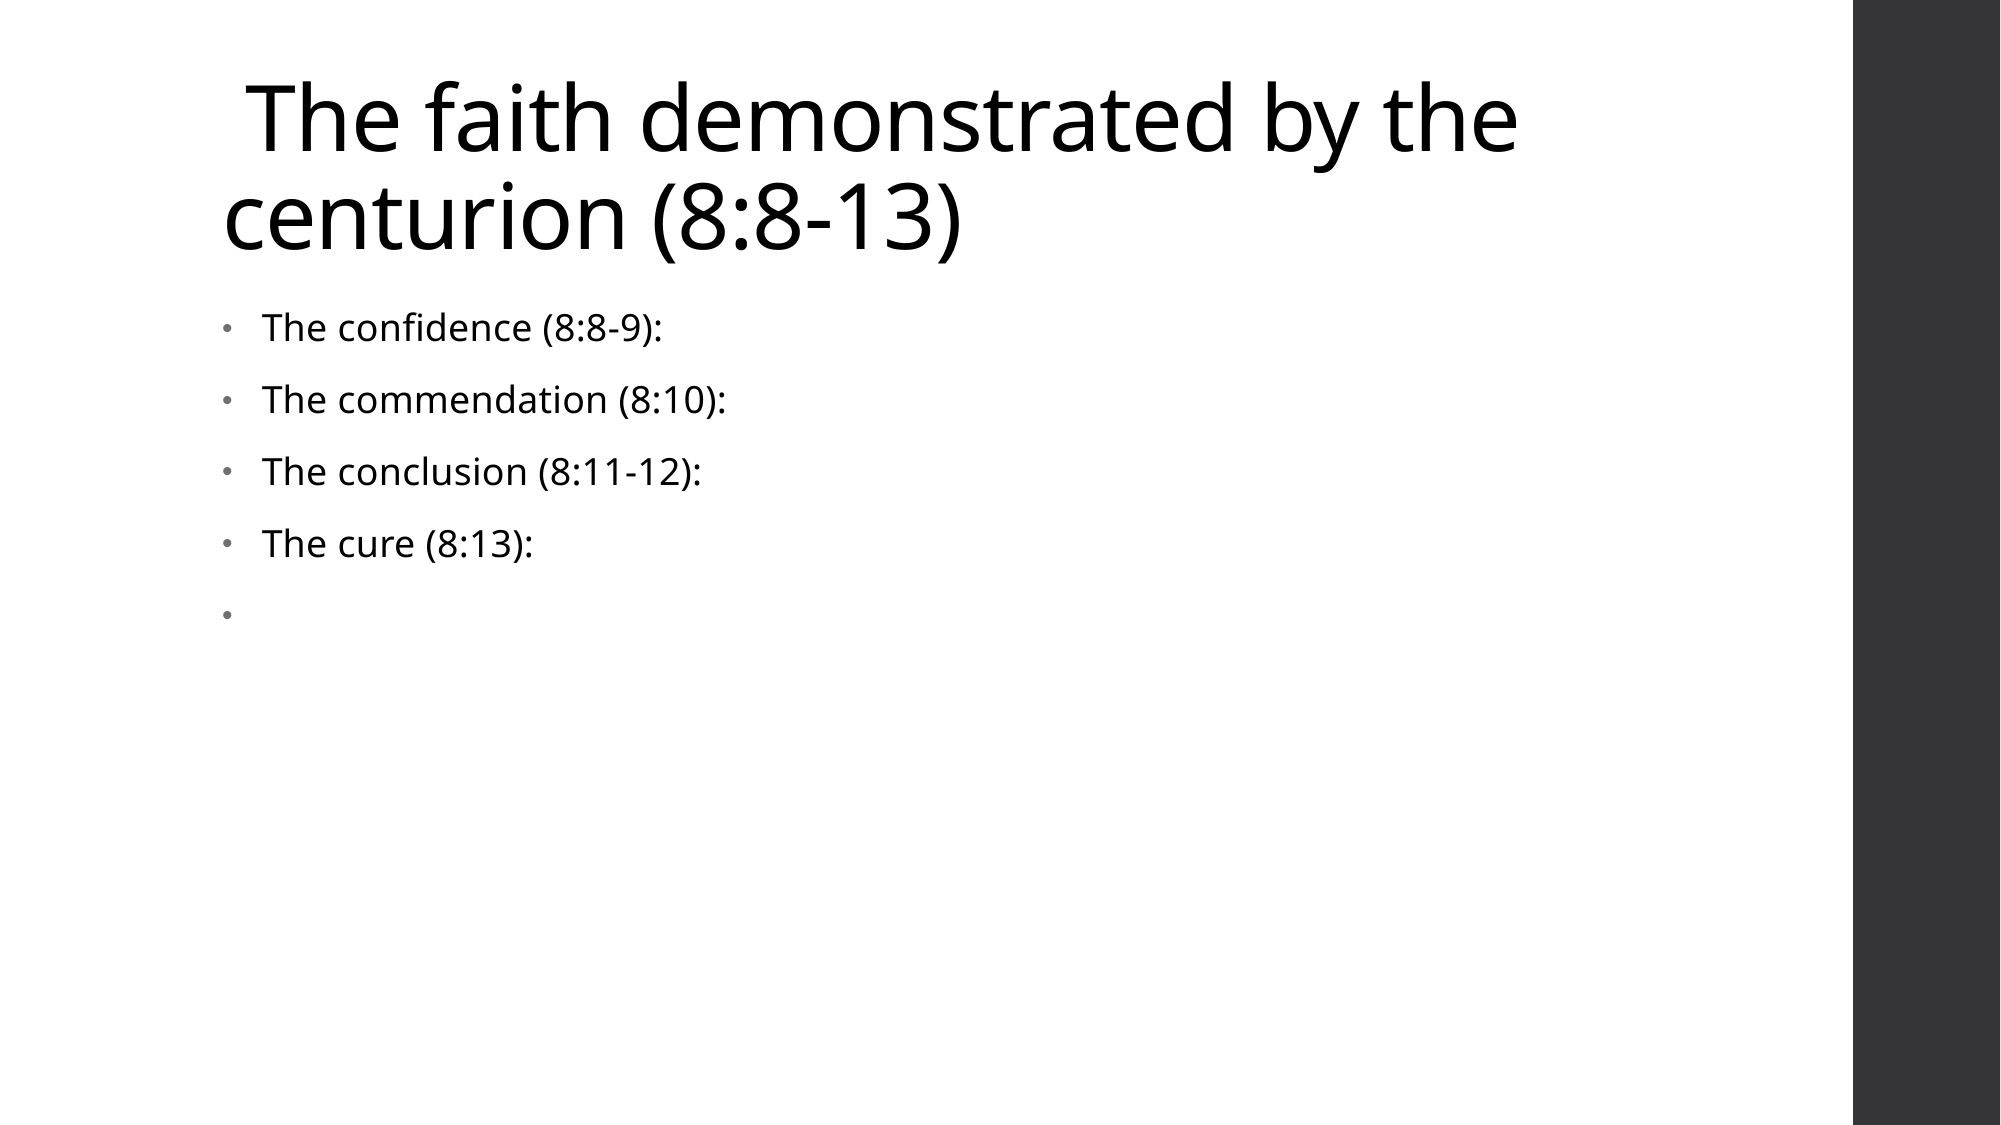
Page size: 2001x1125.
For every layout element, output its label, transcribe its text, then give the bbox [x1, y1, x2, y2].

list The confidence (8:8-9): The commendation (8:10): The conclusion (8:11-12): The cure (8:13): [206, 299, 1617, 1014]
title The faith demonstrated by the centurion (8:8-13) [206, 60, 1797, 278]
